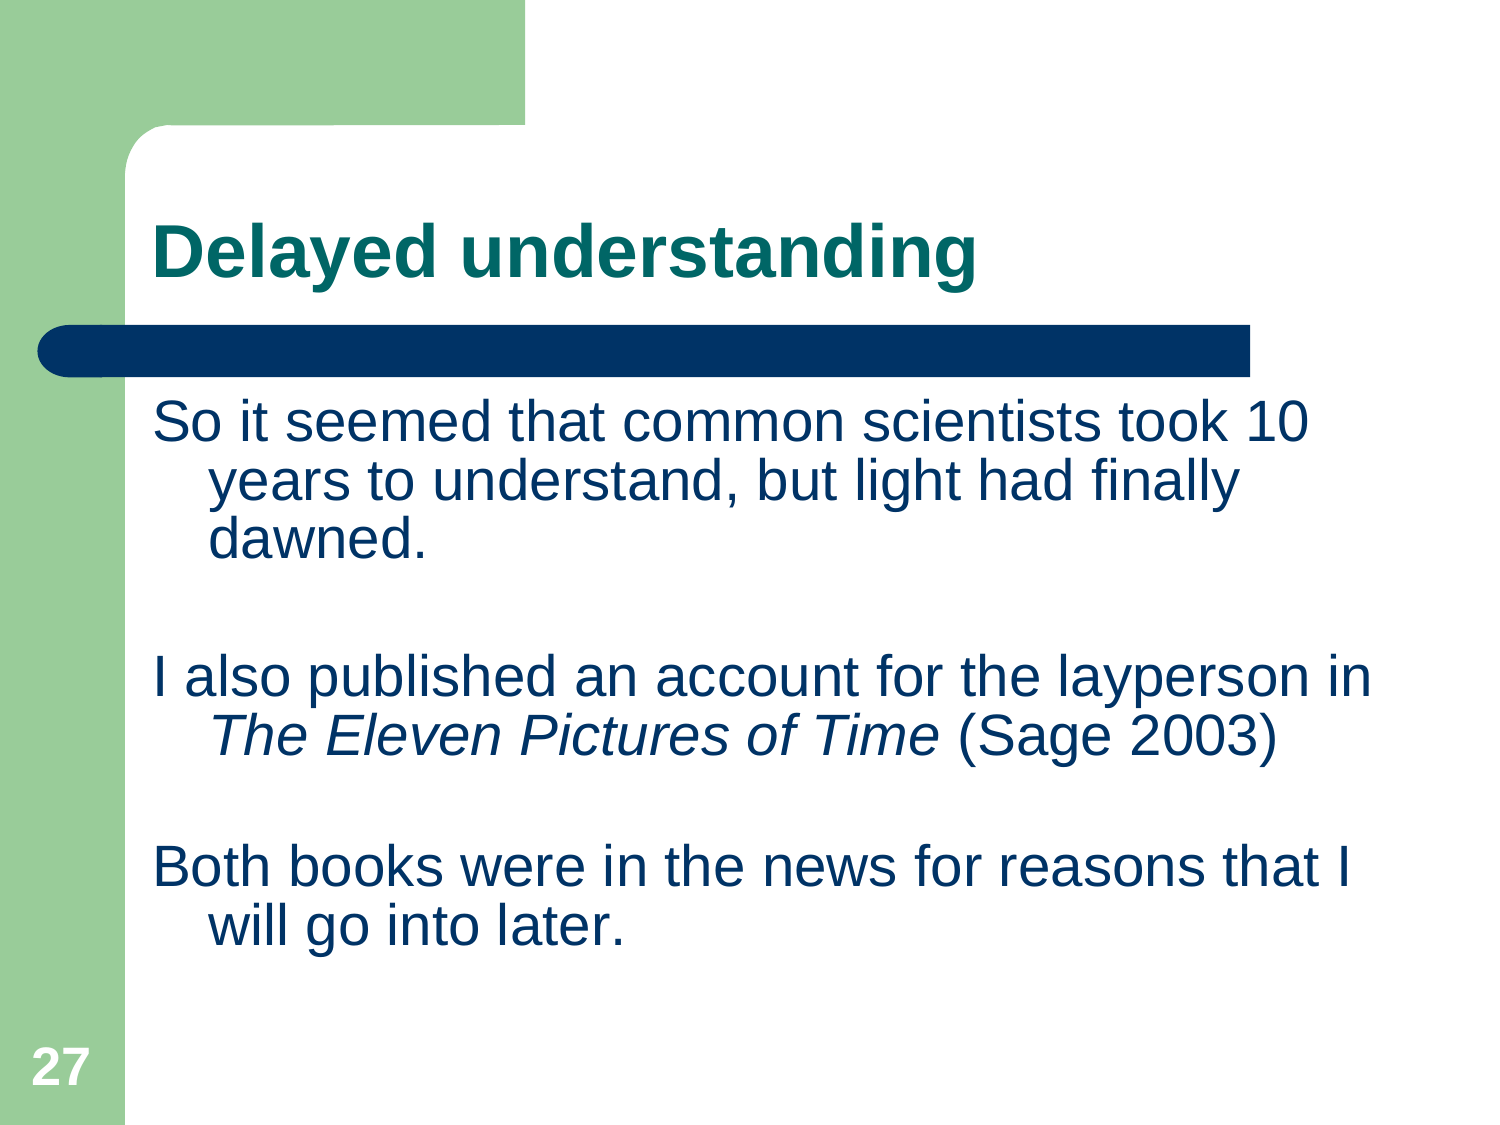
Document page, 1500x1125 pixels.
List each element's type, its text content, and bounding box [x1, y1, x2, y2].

title Delayed understanding [136, 136, 1414, 301]
list So it seemed that common scientists took 10 years to understand, but light had finally dawned. I also published an account for the layperson in The Eleven Pictures of Time (Sage 2003) Both books were in the news for reasons that I will go into later. [137, 387, 1400, 999]
